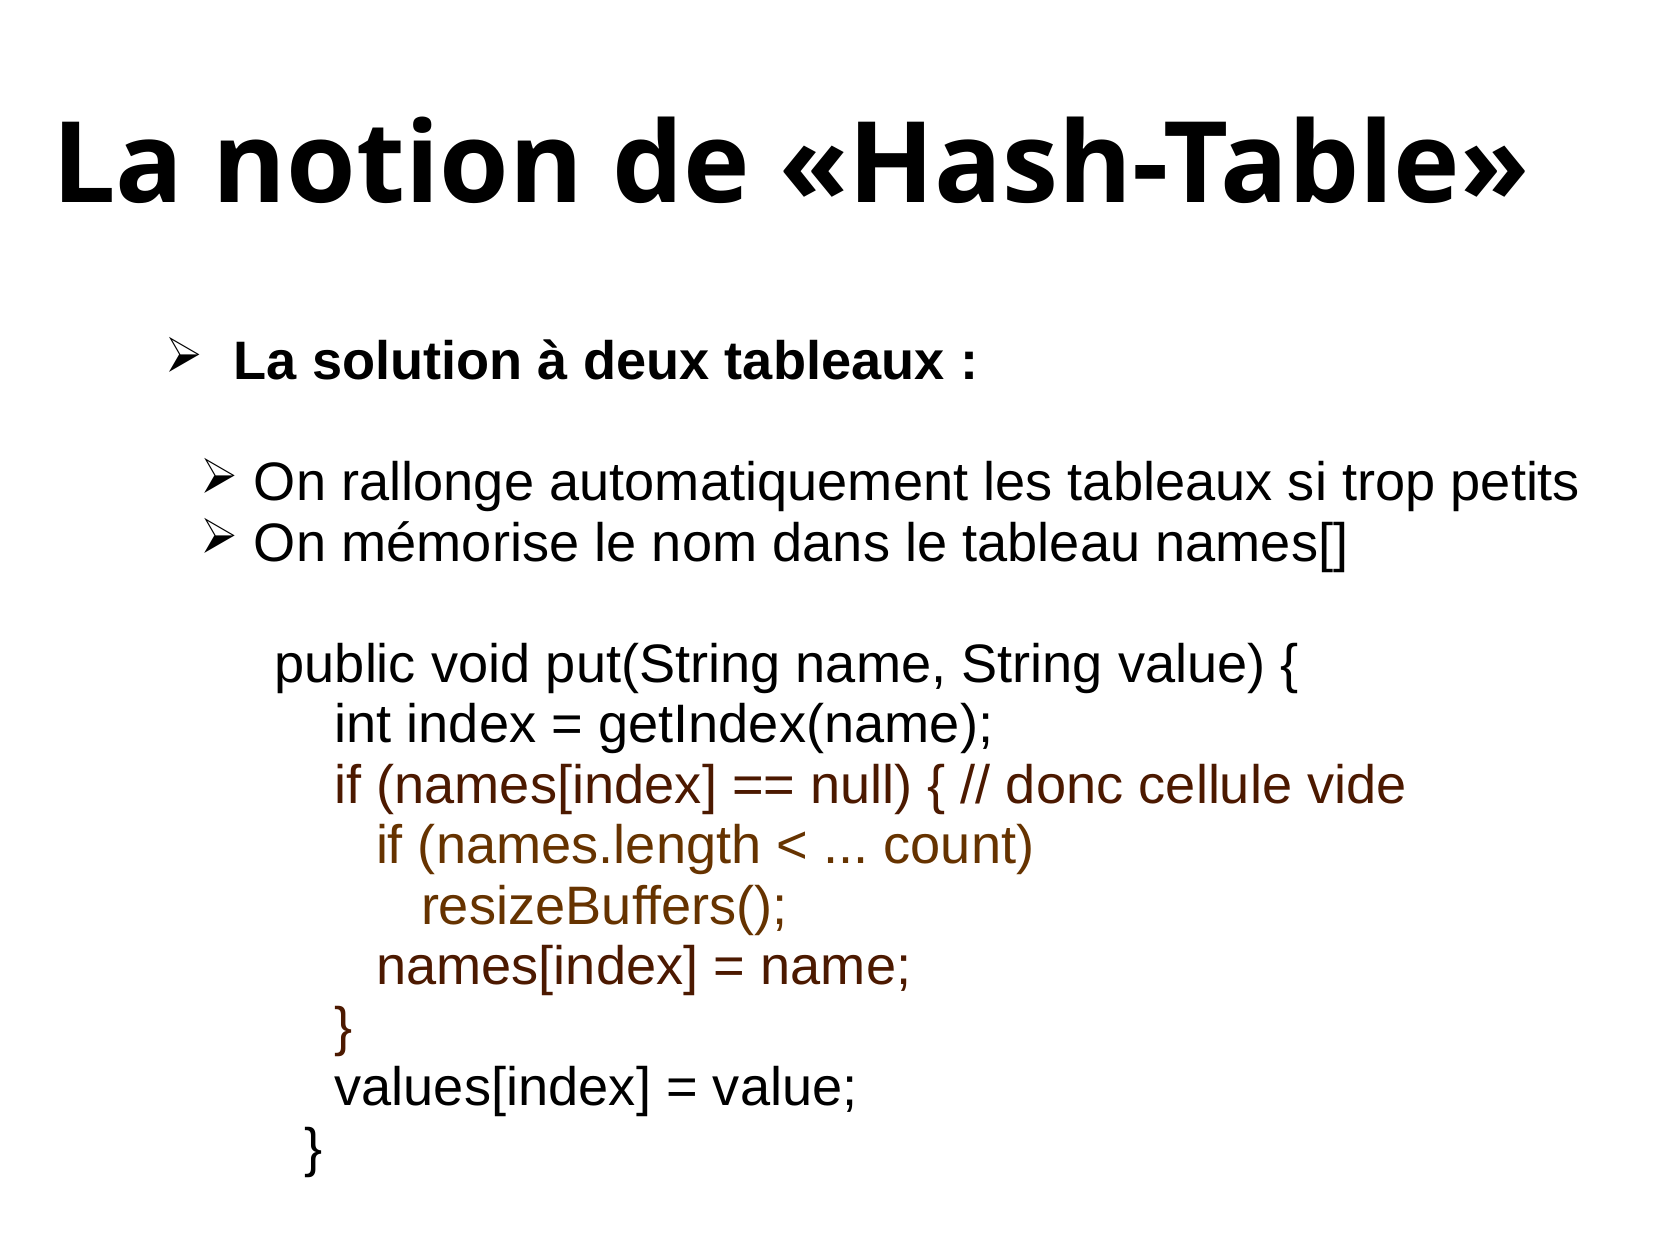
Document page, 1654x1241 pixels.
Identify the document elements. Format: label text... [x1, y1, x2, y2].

text_box La notion de «Hash-Table» [37, 75, 1613, 235]
text_box La solution à deux tableaux : On rallonge automatiquement les tableaux si trop petits On mémorise le nom dans le tableau names[] public void put(String name, String value) { int index = getIndex(name); if (names[index] == null) { // donc cellule vide if (names.length < ... count) resizeBuffers(); names[index] = name; } values[index] = value; } [150, 262, 1597, 1241]
